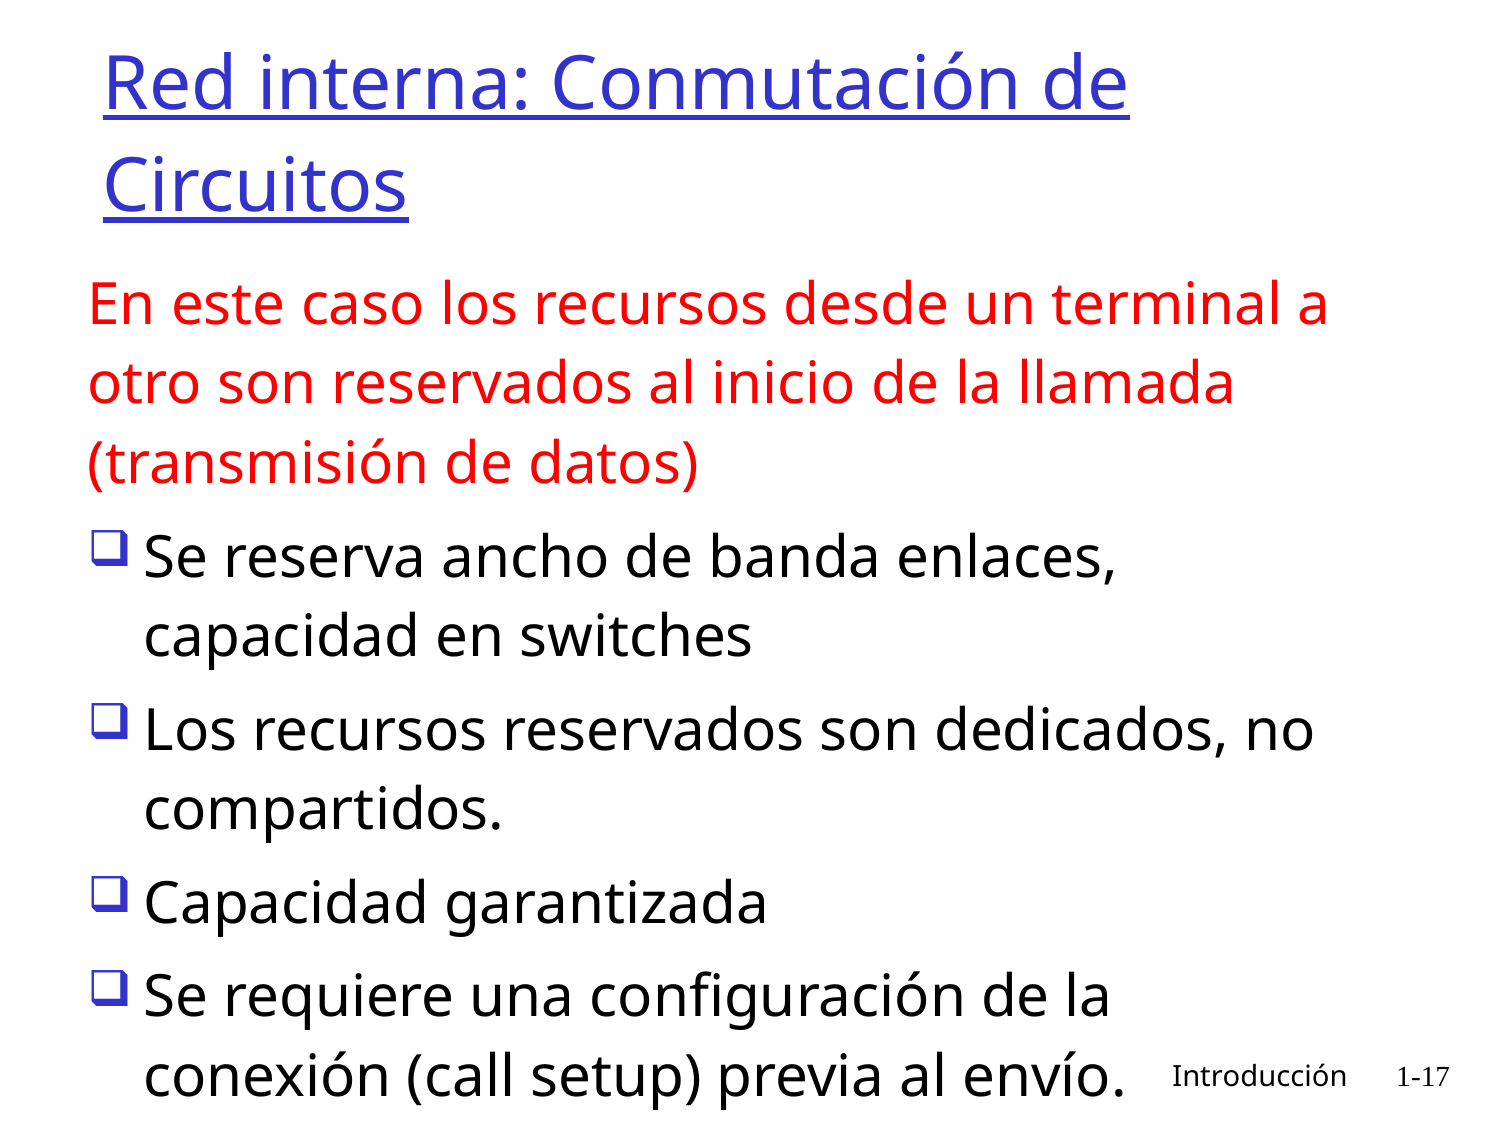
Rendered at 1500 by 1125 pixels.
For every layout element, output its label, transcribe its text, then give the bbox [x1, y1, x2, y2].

title Red interna: Conmutación de Circuitos [87, 16, 1363, 247]
text_box Introducción [887, 1050, 1362, 1125]
list En este caso los recursos desde un terminal a otro son reservados al inicio de la llamada (transmisión de datos) Se reserva ancho de banda enlaces, capacidad en switches Los recursos reservados son dedicados, no compartidos. Capacidad garantizada Se requiere una configuración de la conexión (call setup) previa al envío. [87, 262, 1363, 1006]
text_box 1-<number> [1362, 1050, 1466, 1125]
